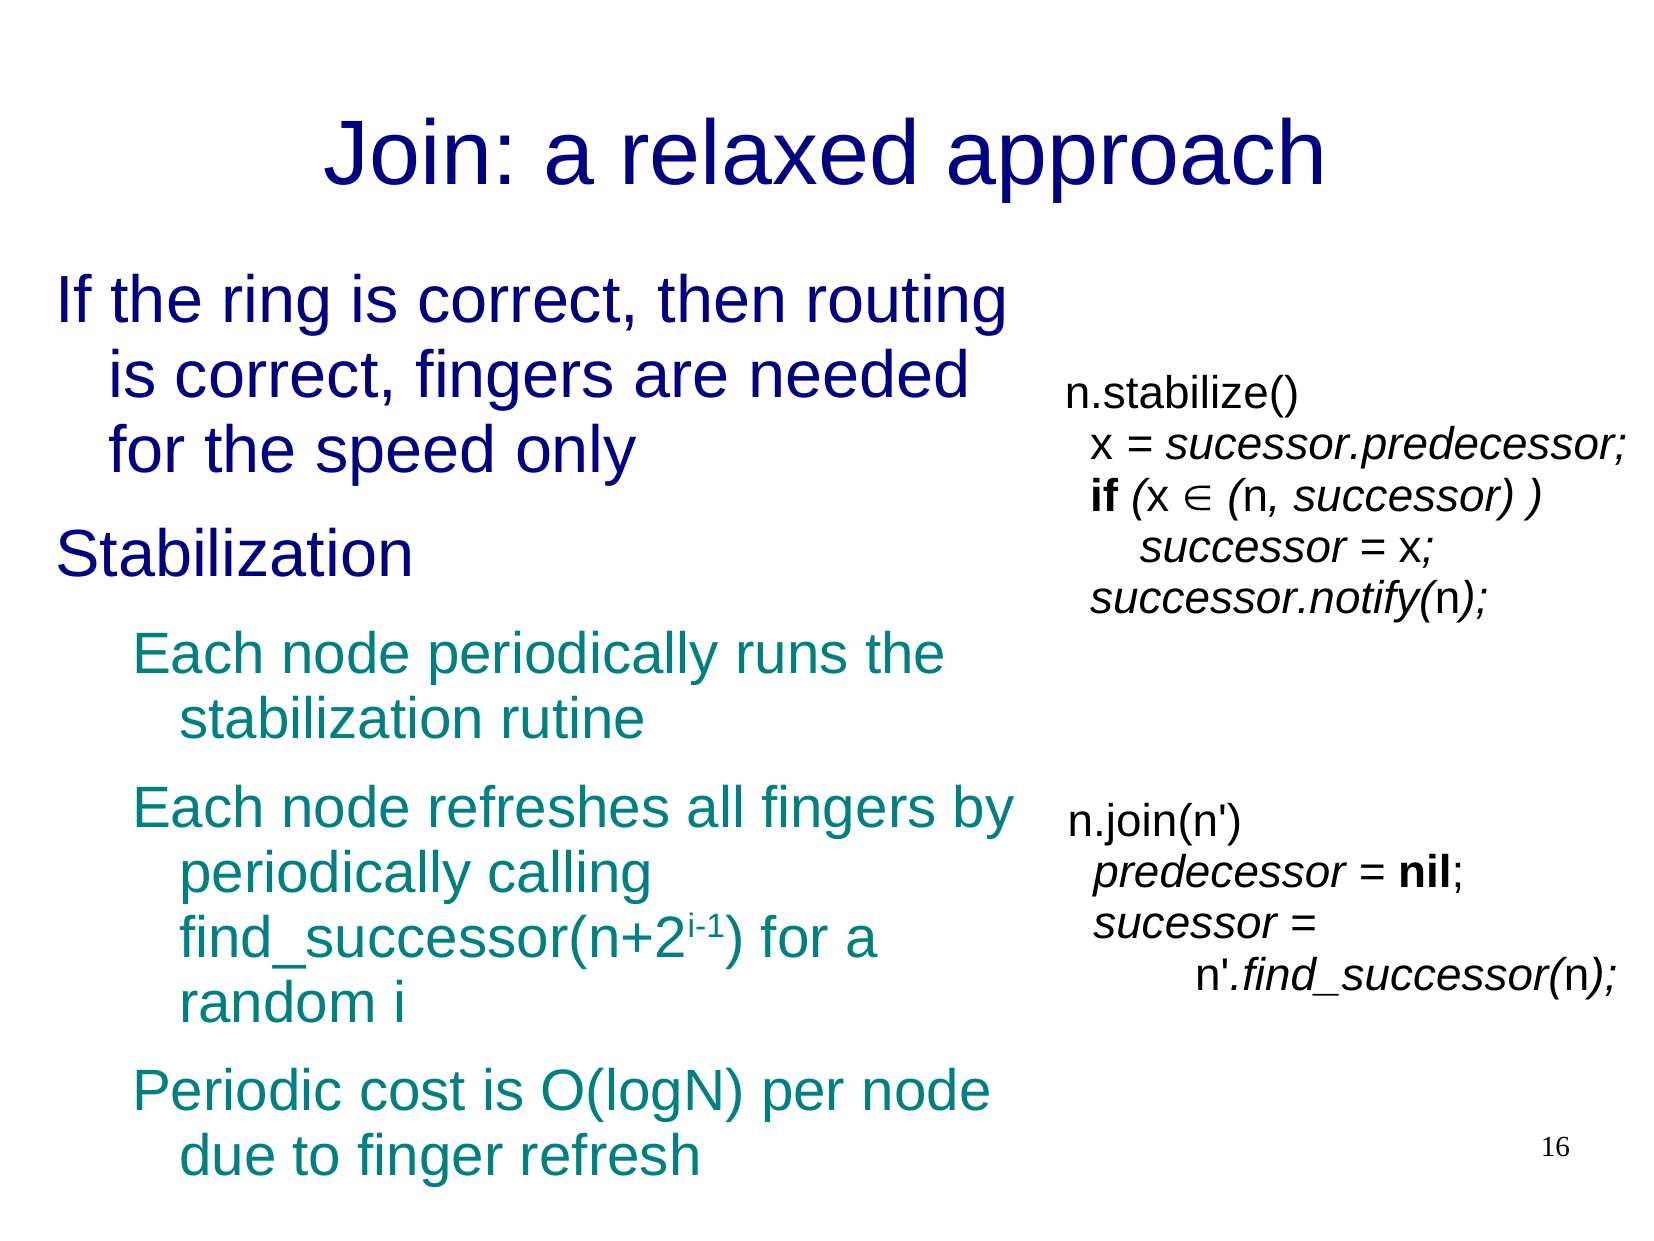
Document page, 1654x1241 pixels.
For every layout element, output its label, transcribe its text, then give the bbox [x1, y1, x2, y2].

list If the ring is correct, then routing is correct, fingers are needed for the speed only Stabilization Each node periodically runs the stabilization rutine Each node refreshes all fingers by periodically calling find_successor(n+2i-1) for a random i Periodic cost is O(logN) per node due to finger refresh [37, 262, 1051, 1187]
text_box n.stabilize() x = sucessor.predecessor; if (x  (n, successor) ) successor = x; successor.notify(n); [1050, 359, 1653, 638]
title Join: a relaxed approach [82, 49, 1571, 257]
text_box n.join(n') predecessor = nil; sucessor = n'.find_successor(n); [1053, 787, 1653, 1008]
